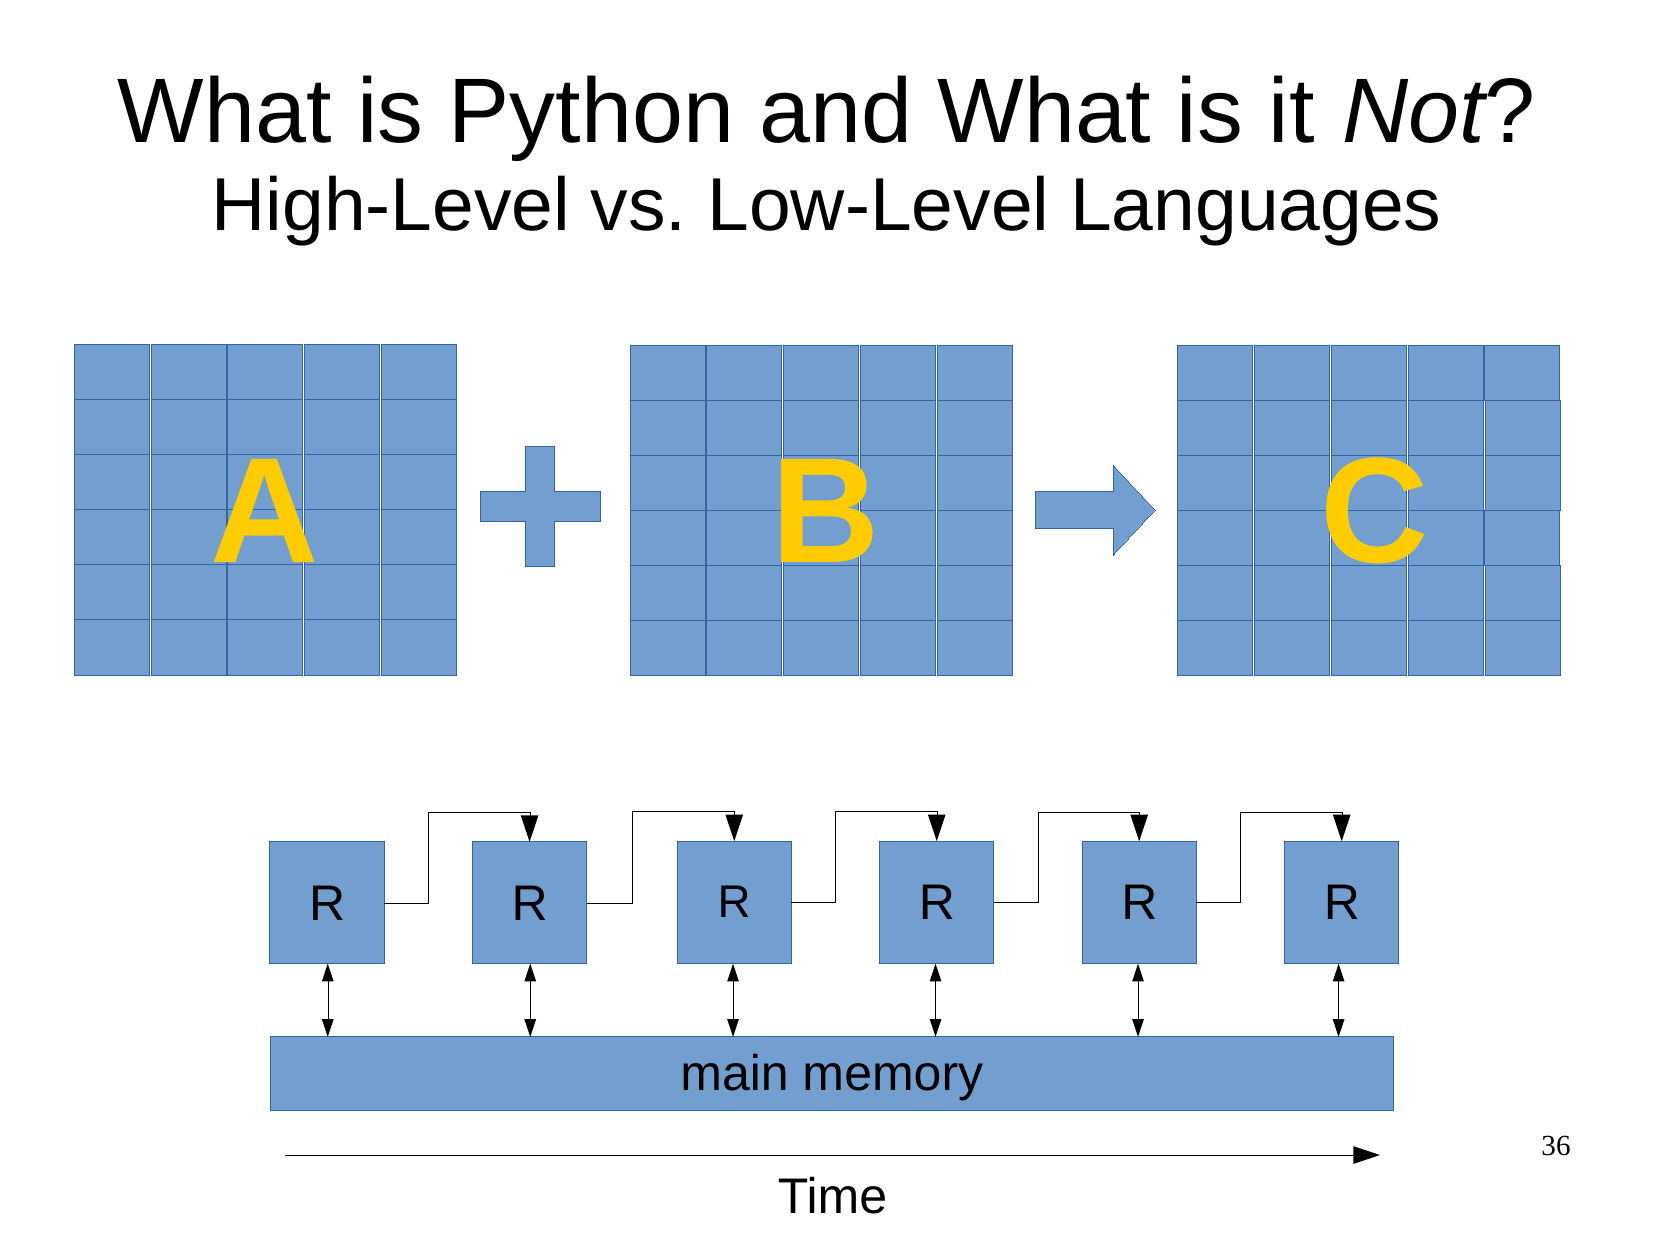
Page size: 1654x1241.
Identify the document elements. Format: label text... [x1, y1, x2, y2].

text_box R [1284, 841, 1399, 964]
text_box [304, 612, 380, 676]
text_box R [879, 841, 994, 964]
text_box [1408, 345, 1561, 676]
text_box [1254, 345, 1330, 414]
text_box [304, 344, 380, 408]
text_box C [1224, 352, 1525, 668]
text_box R [677, 841, 792, 964]
text_box R [269, 841, 385, 964]
text_box [1254, 606, 1330, 676]
text_box B [675, 352, 976, 668]
text_box [151, 615, 303, 676]
text_box [1331, 345, 1407, 359]
text_box [860, 618, 936, 676]
text_box R [1082, 841, 1197, 964]
text_box [381, 344, 457, 676]
text_box [1331, 662, 1407, 676]
text_box [74, 344, 150, 676]
text_box R [472, 841, 587, 964]
text_box [630, 345, 782, 676]
text_box A [114, 352, 415, 668]
text_box [783, 345, 859, 358]
text_box [860, 345, 936, 402]
text_box [937, 345, 1013, 676]
text_box [783, 662, 859, 676]
text_box main memory [270, 1036, 1394, 1111]
text_box [1035, 465, 1156, 556]
text_box [480, 446, 601, 567]
text_box [151, 344, 303, 405]
text_box [1177, 345, 1253, 676]
text_box [1408, 619, 1484, 676]
title What is Python and What is it Not? High-Level vs. Low-Level Languages [82, 49, 1571, 257]
